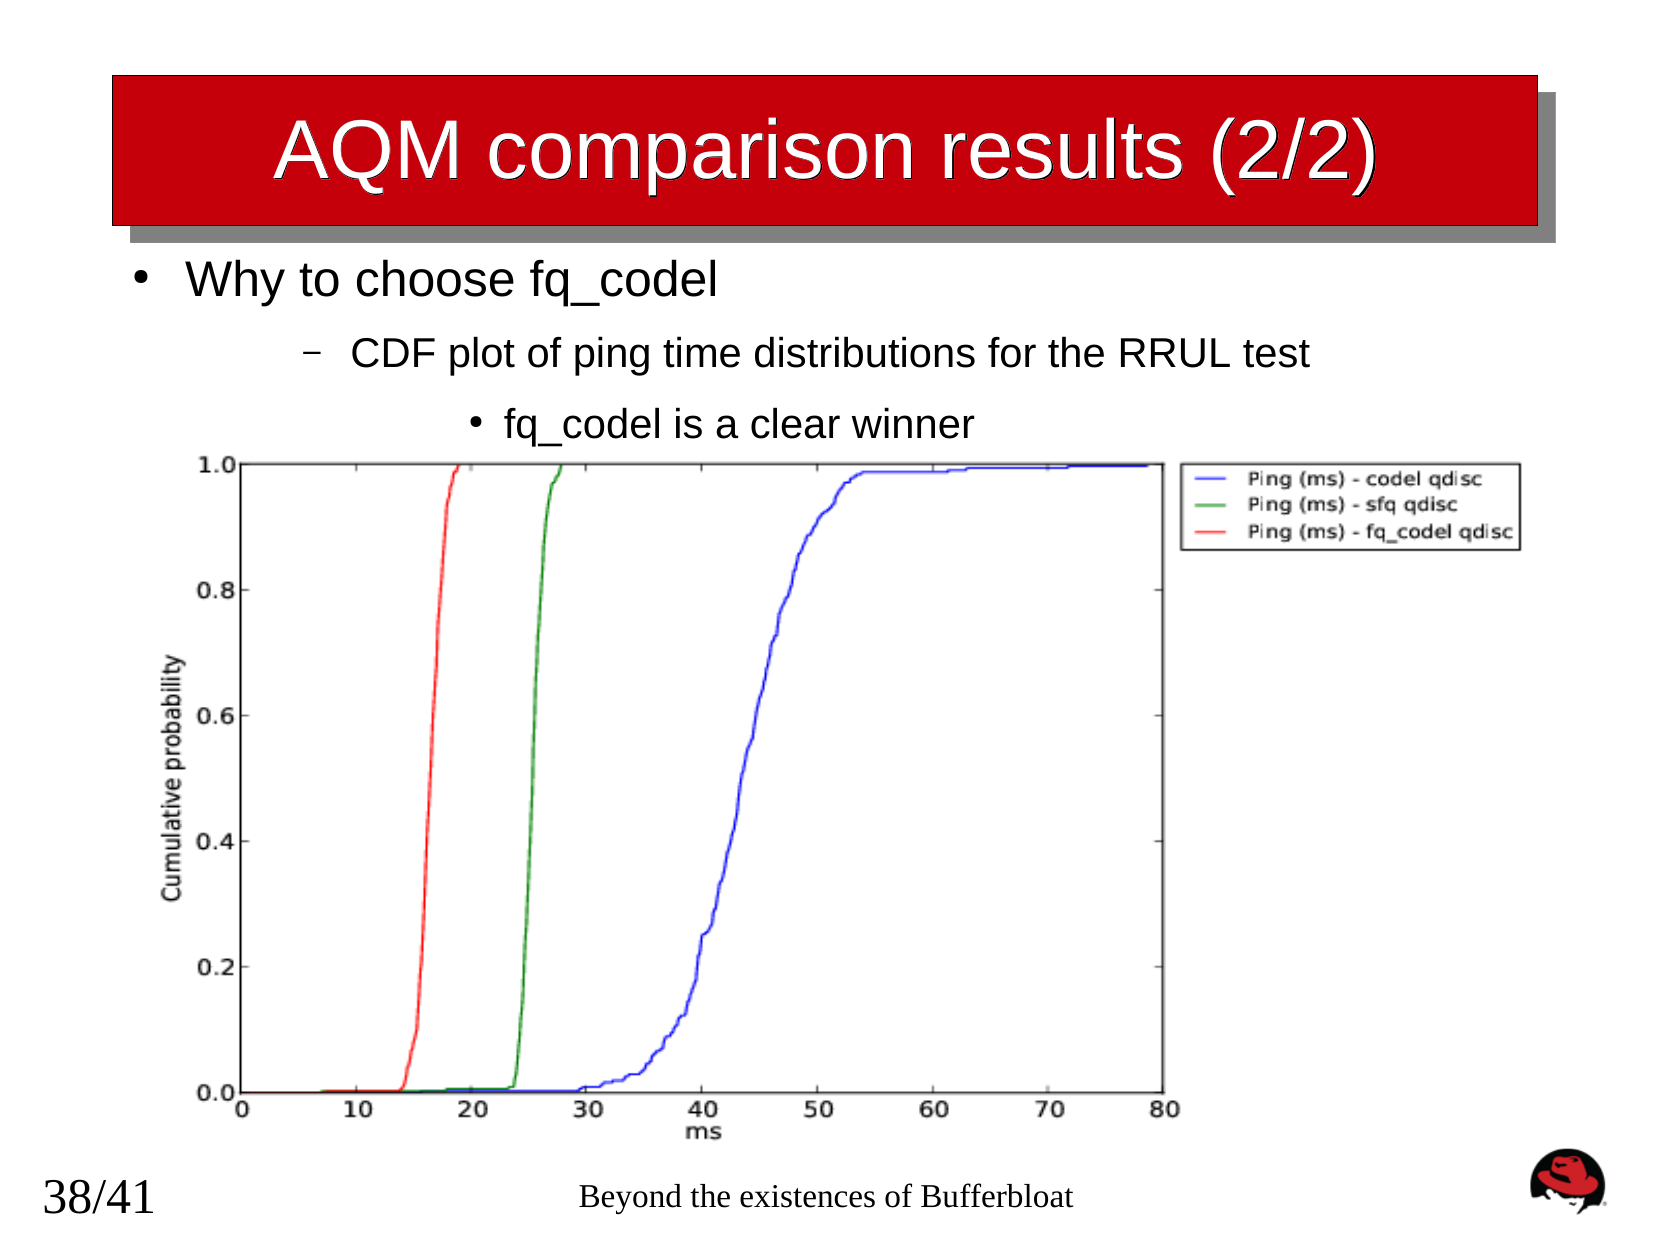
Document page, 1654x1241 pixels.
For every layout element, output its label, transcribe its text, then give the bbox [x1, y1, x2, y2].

title AQM comparison results (2/2) [116, 75, 1538, 226]
picture [147, 458, 1613, 1224]
list Why to choose fq_codel CDF plot of ping time distributions for the RRUL test fq_codel is a clear winner [114, 250, 1540, 458]
